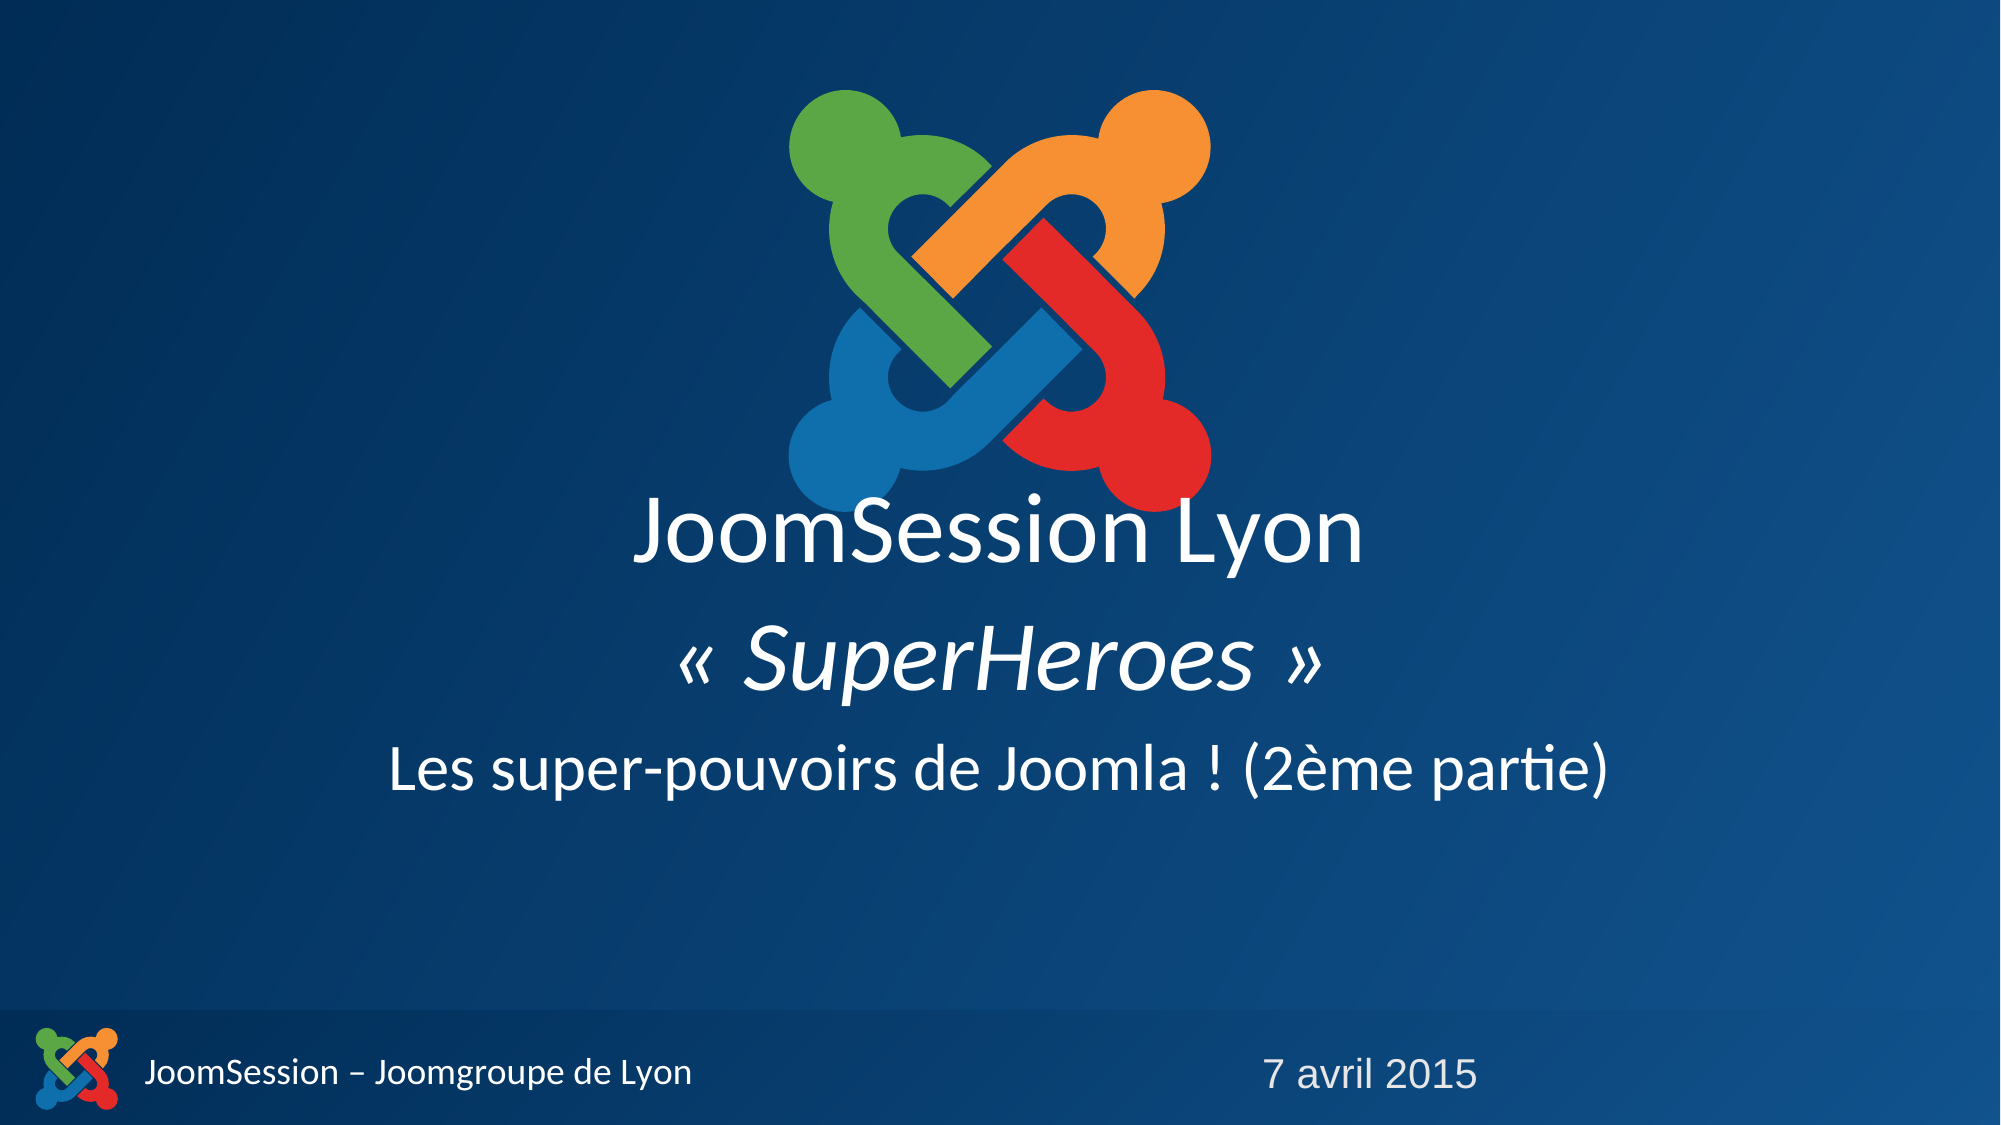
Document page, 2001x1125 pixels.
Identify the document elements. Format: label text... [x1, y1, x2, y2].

subtitle JoomSession Lyon « SuperHeroes » Les super-pouvoirs de Joomla ! (2ème partie) [137, 59, 1863, 952]
